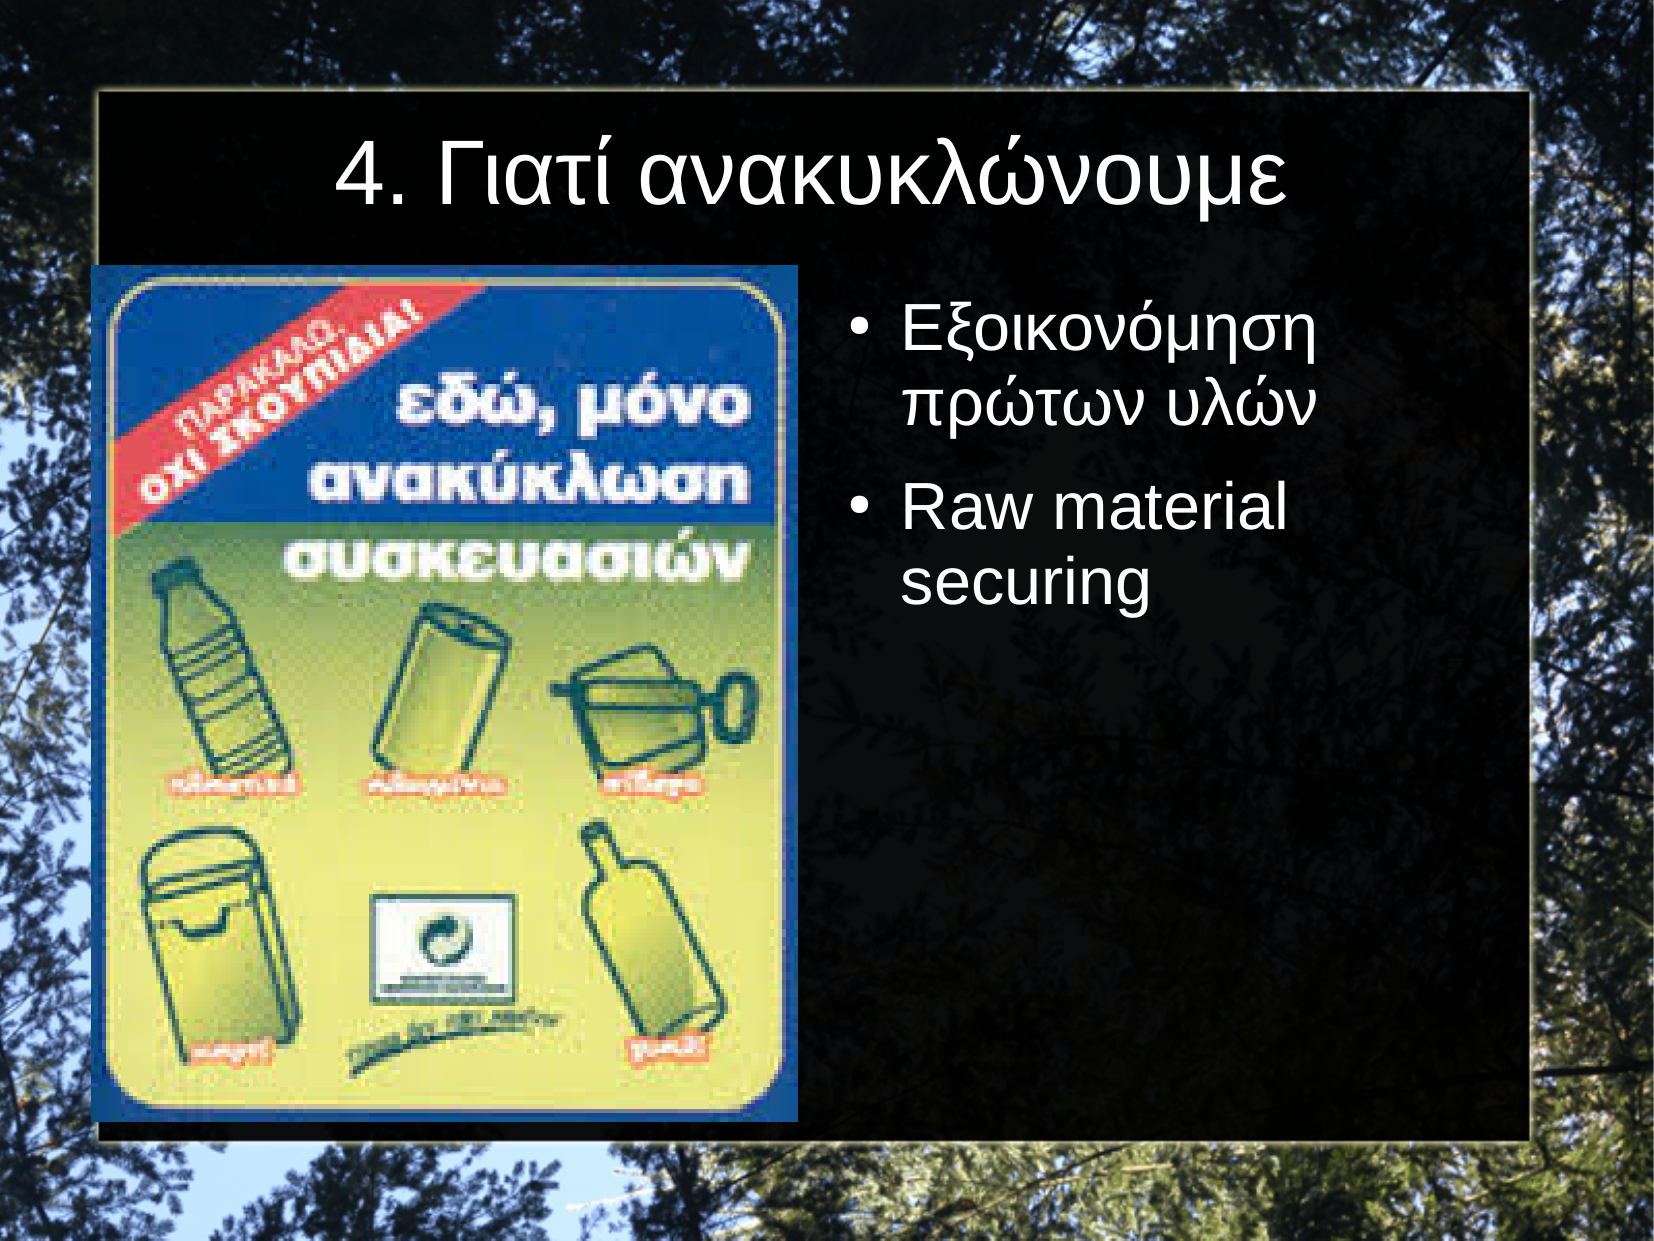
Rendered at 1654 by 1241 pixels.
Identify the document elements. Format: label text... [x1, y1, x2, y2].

list Εξοικονόμηση πρώτων υλών Raw material securing [829, 290, 1536, 1108]
title 4. Γιατί ανακυκλώνουμε [88, 95, 1536, 250]
picture [0, 0, 1654, 1241]
